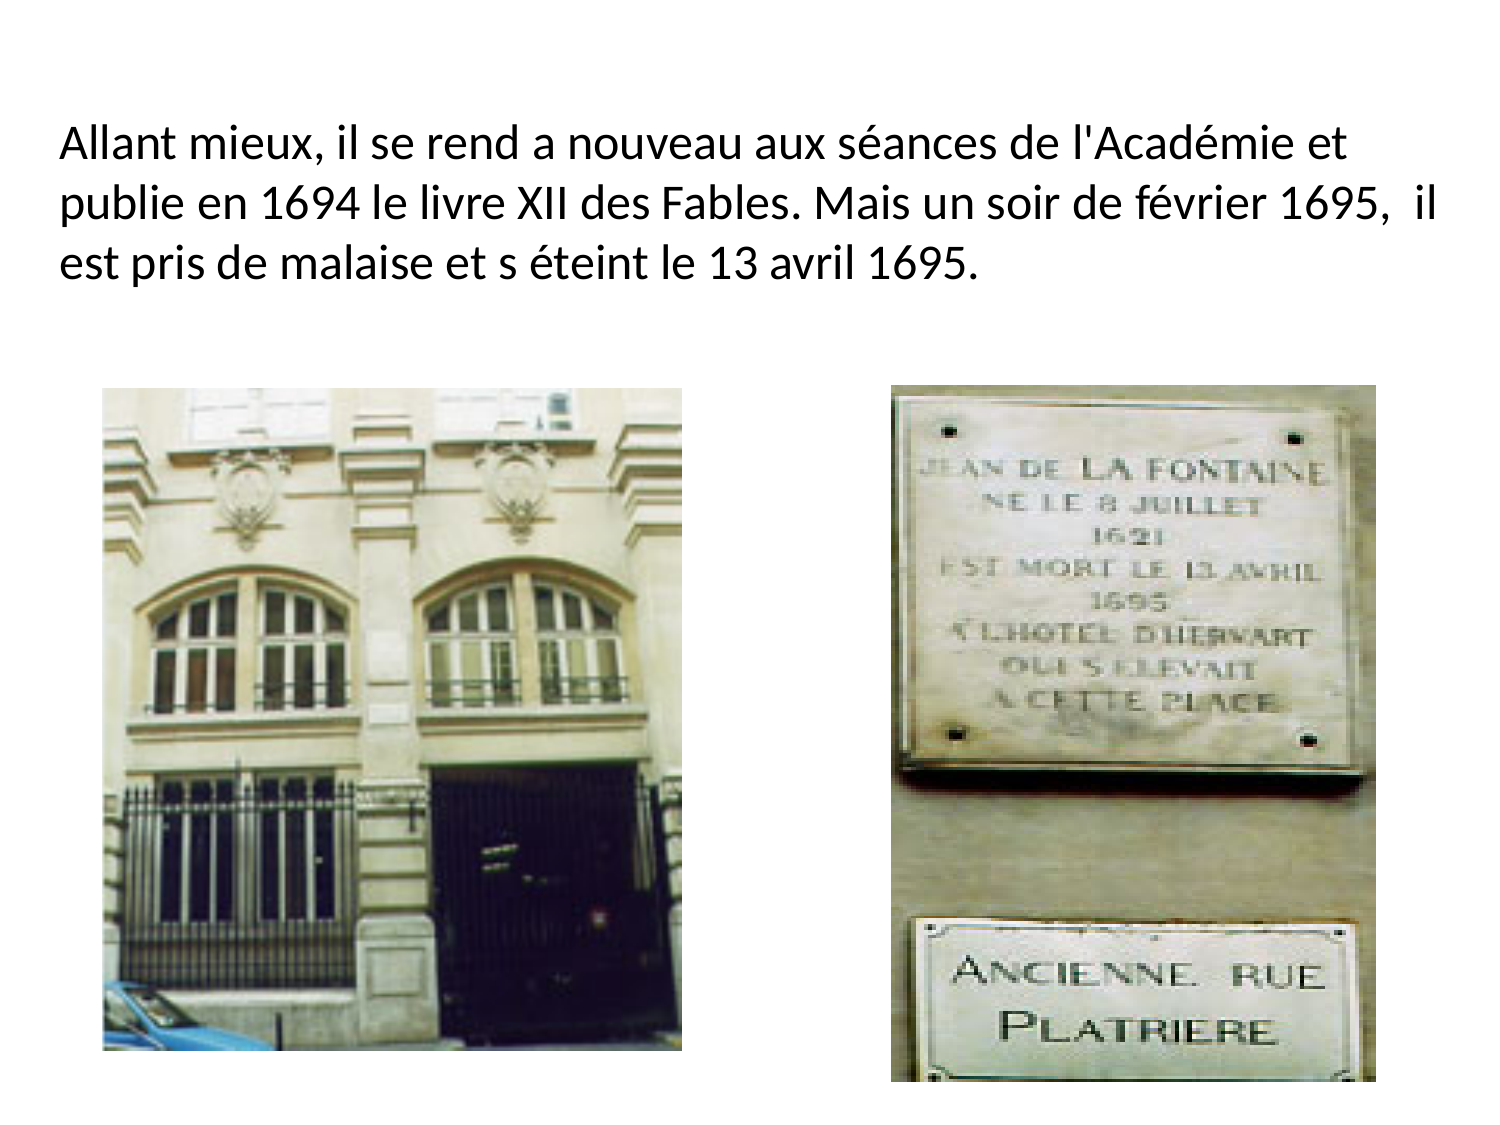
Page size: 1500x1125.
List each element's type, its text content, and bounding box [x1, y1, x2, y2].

picture [891, 385, 1376, 1082]
picture [102, 388, 682, 1051]
text_box Allant mieux, il se rend a nouveau aux séances de l'Académie et publie en 1694 le livre XII des Fables. Mais un soir de février 1695, il est pris de malaise et s éteint le 13 avril 1695. [44, 101, 1498, 297]
